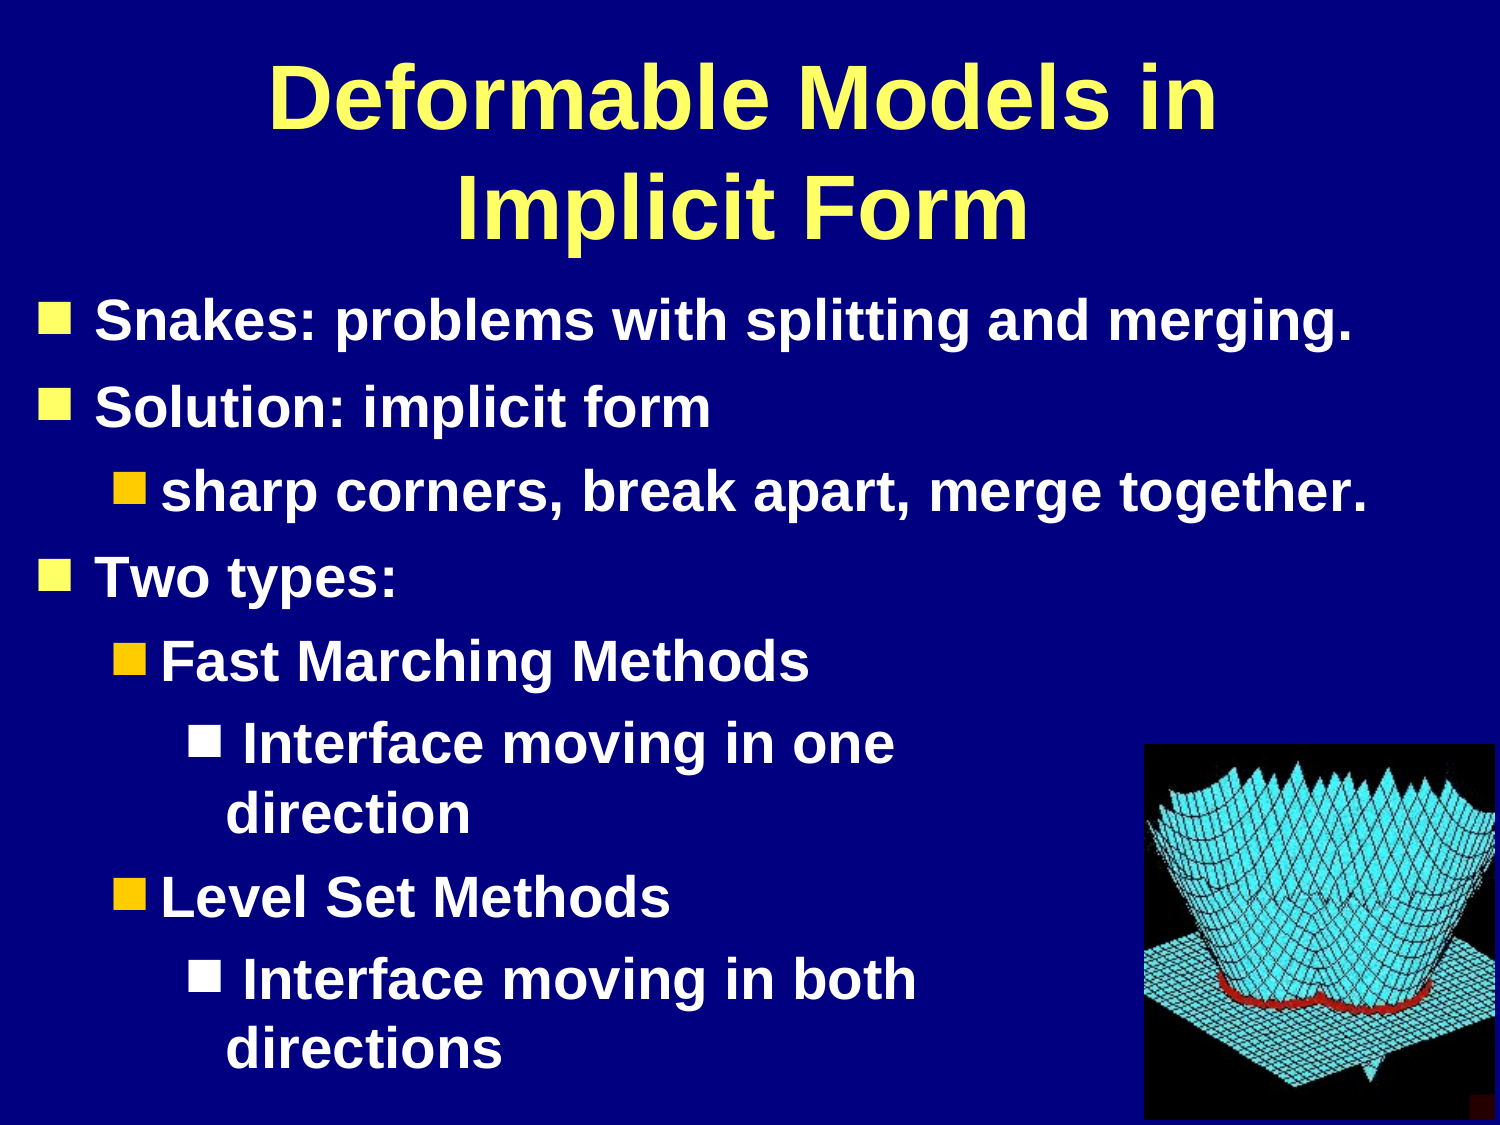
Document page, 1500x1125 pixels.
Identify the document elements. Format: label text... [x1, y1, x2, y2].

title Deformable Models in Implicit Form [99, 2, 1388, 267]
list Snakes: problems with splitting and merging. Solution: implicit form sharp corners, break apart, merge together. Two types: Fast Marching Methods Interface moving in one direction Level Set Methods Interface moving in both directions [23, 276, 1401, 1125]
picture [1144, 744, 1495, 1120]
